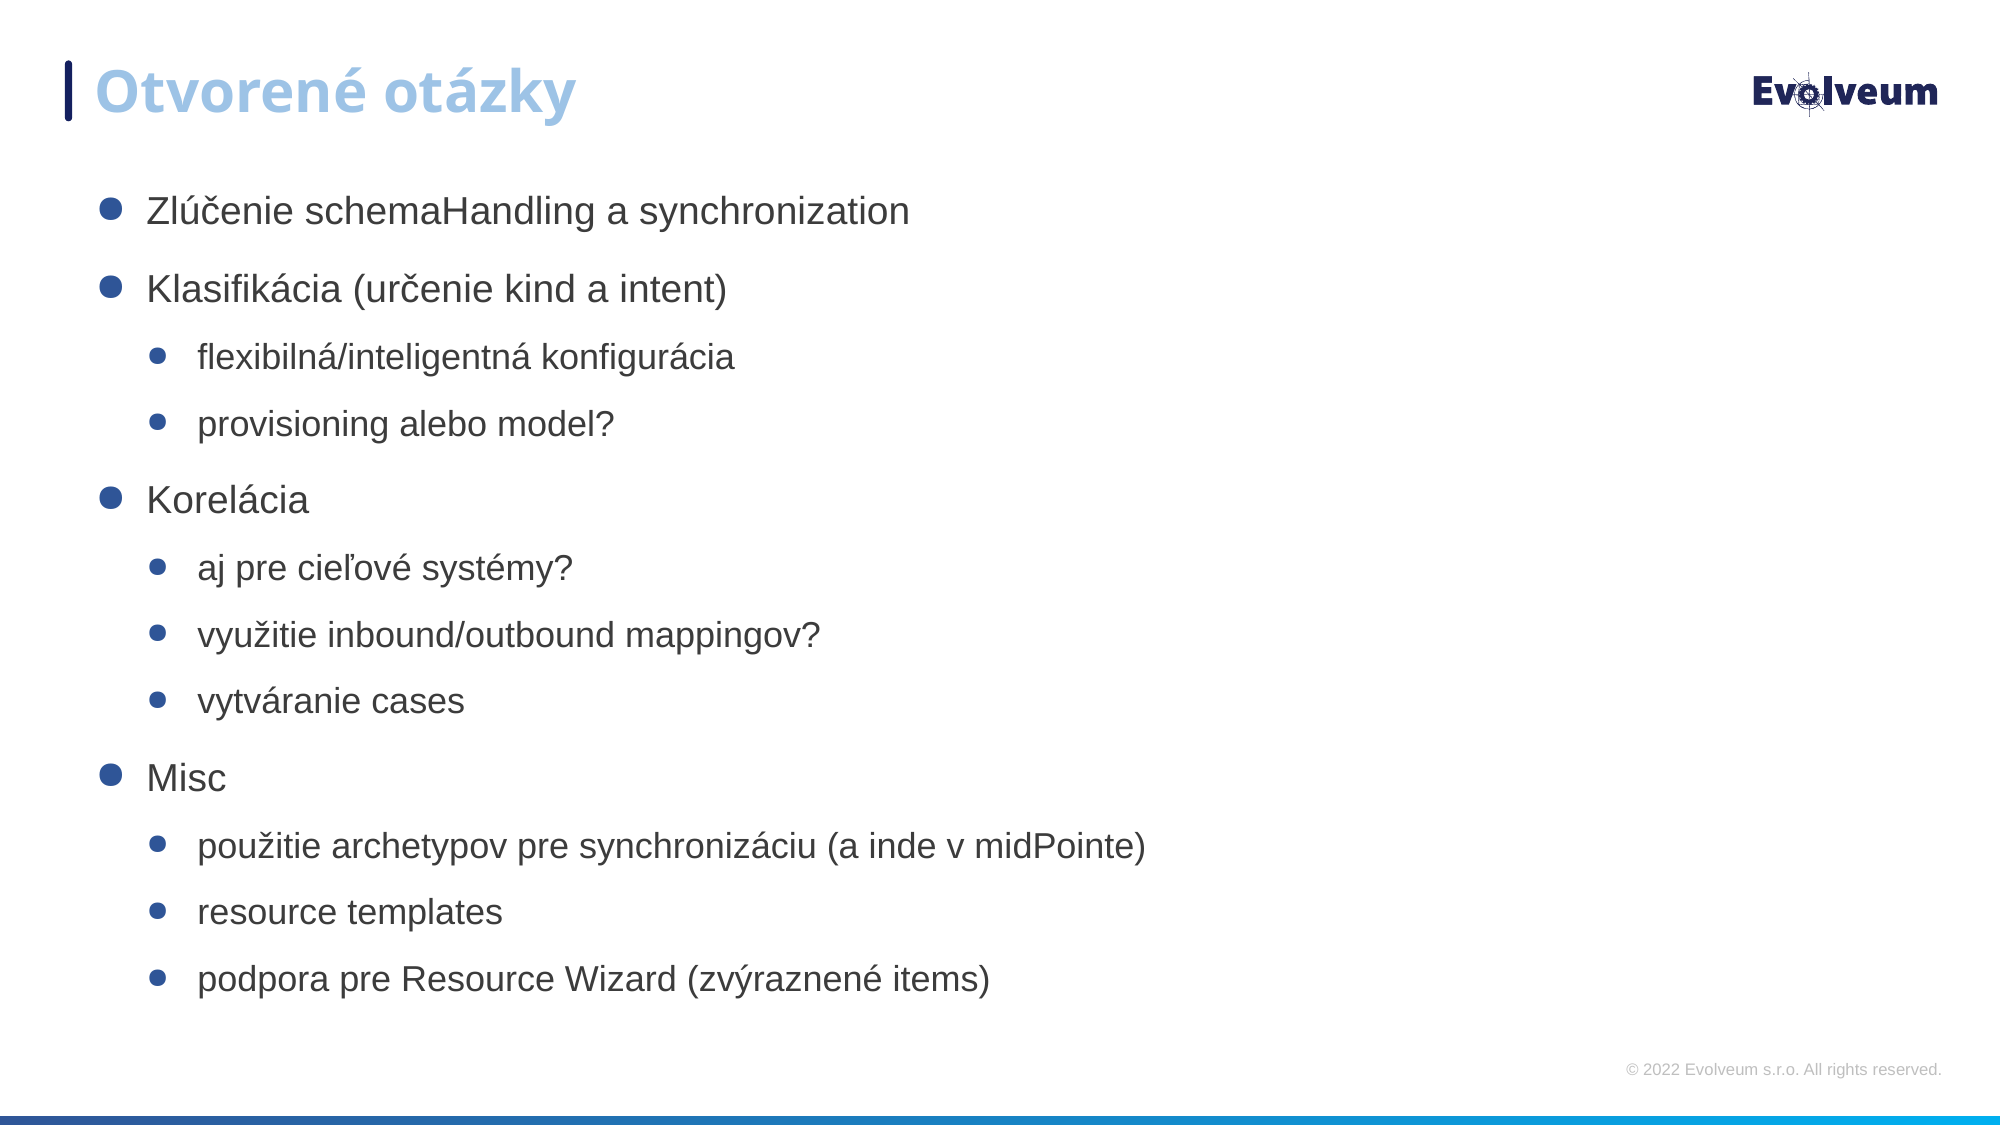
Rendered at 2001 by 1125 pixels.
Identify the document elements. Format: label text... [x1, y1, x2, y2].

title Otvorené otázky [94, 47, 1687, 133]
list Zlúčenie schemaHandling a synchronization Klasifikácia (určenie kind a intent) flexibilná/inteligentná konfigurácia provisioning alebo model? Korelácia aj pre cieľové systémy? využitie inbound/outbound mappingov? vytváranie cases Misc použitie archetypov pre synchronizáciu (a inde v midPointe) resource templates podpora pre Resource Wizard (zvýraznené items) [84, 183, 1916, 1004]
